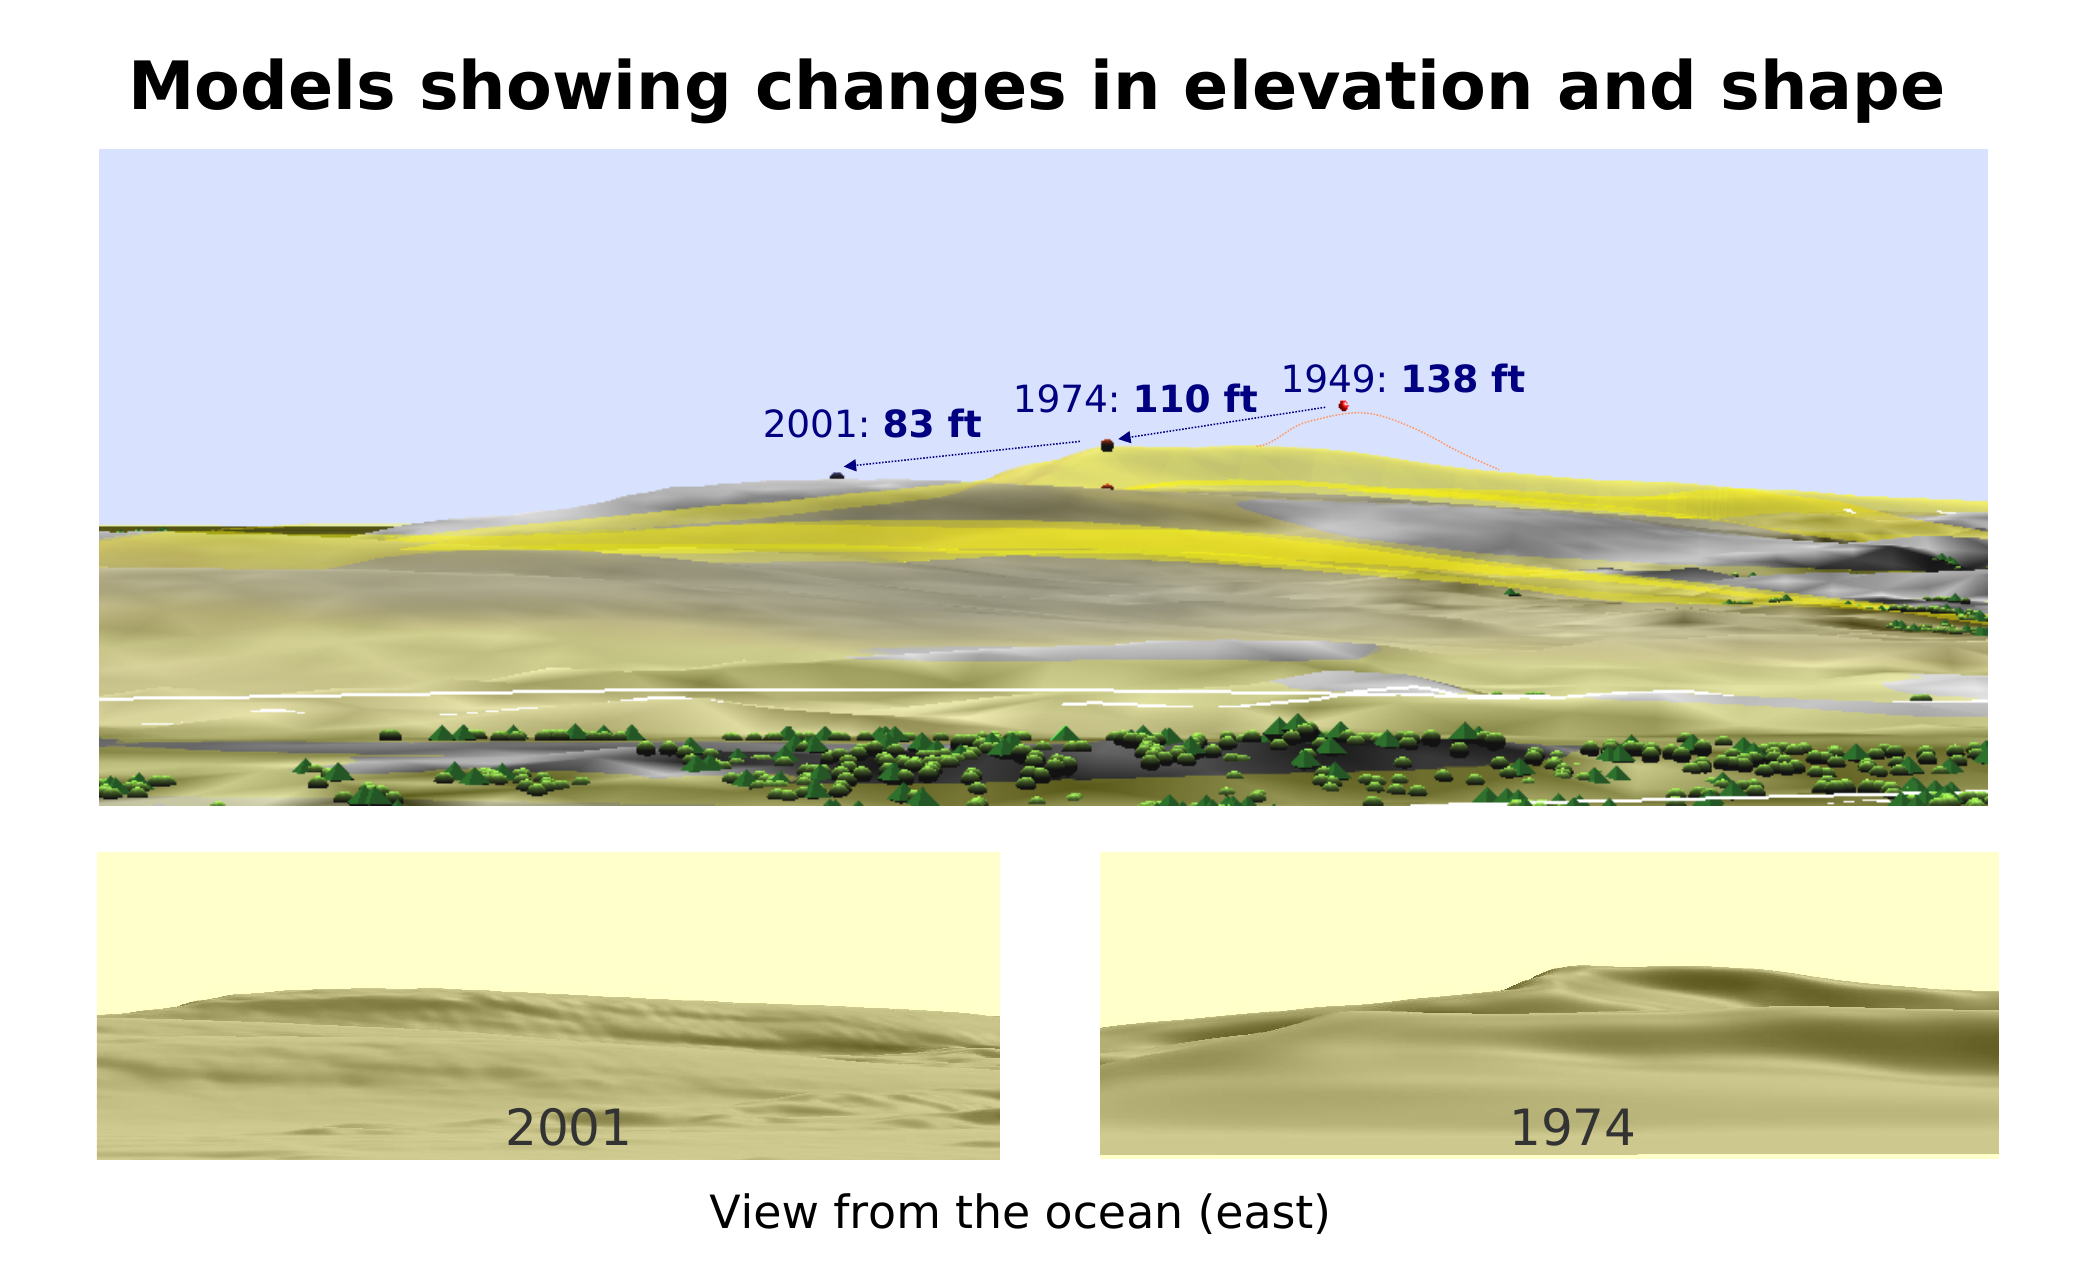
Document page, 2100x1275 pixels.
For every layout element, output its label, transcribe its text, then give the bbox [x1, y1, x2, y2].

picture [1100, 852, 1999, 1159]
text_box 2001 [490, 1090, 675, 1166]
text_box View from the ocean (east) [694, 1176, 1362, 1275]
text_box 1974: 110 ft [1012, 382, 1254, 426]
text_box 1974 [1494, 1090, 1679, 1166]
text_box Models showing changes in elevation and shape [0, 45, 1947, 125]
text_box 2001: 83 ft [762, 407, 979, 451]
picture [96, 852, 1000, 1160]
text_box 1949: 138 ft [1280, 362, 1522, 407]
picture [99, 149, 1988, 806]
